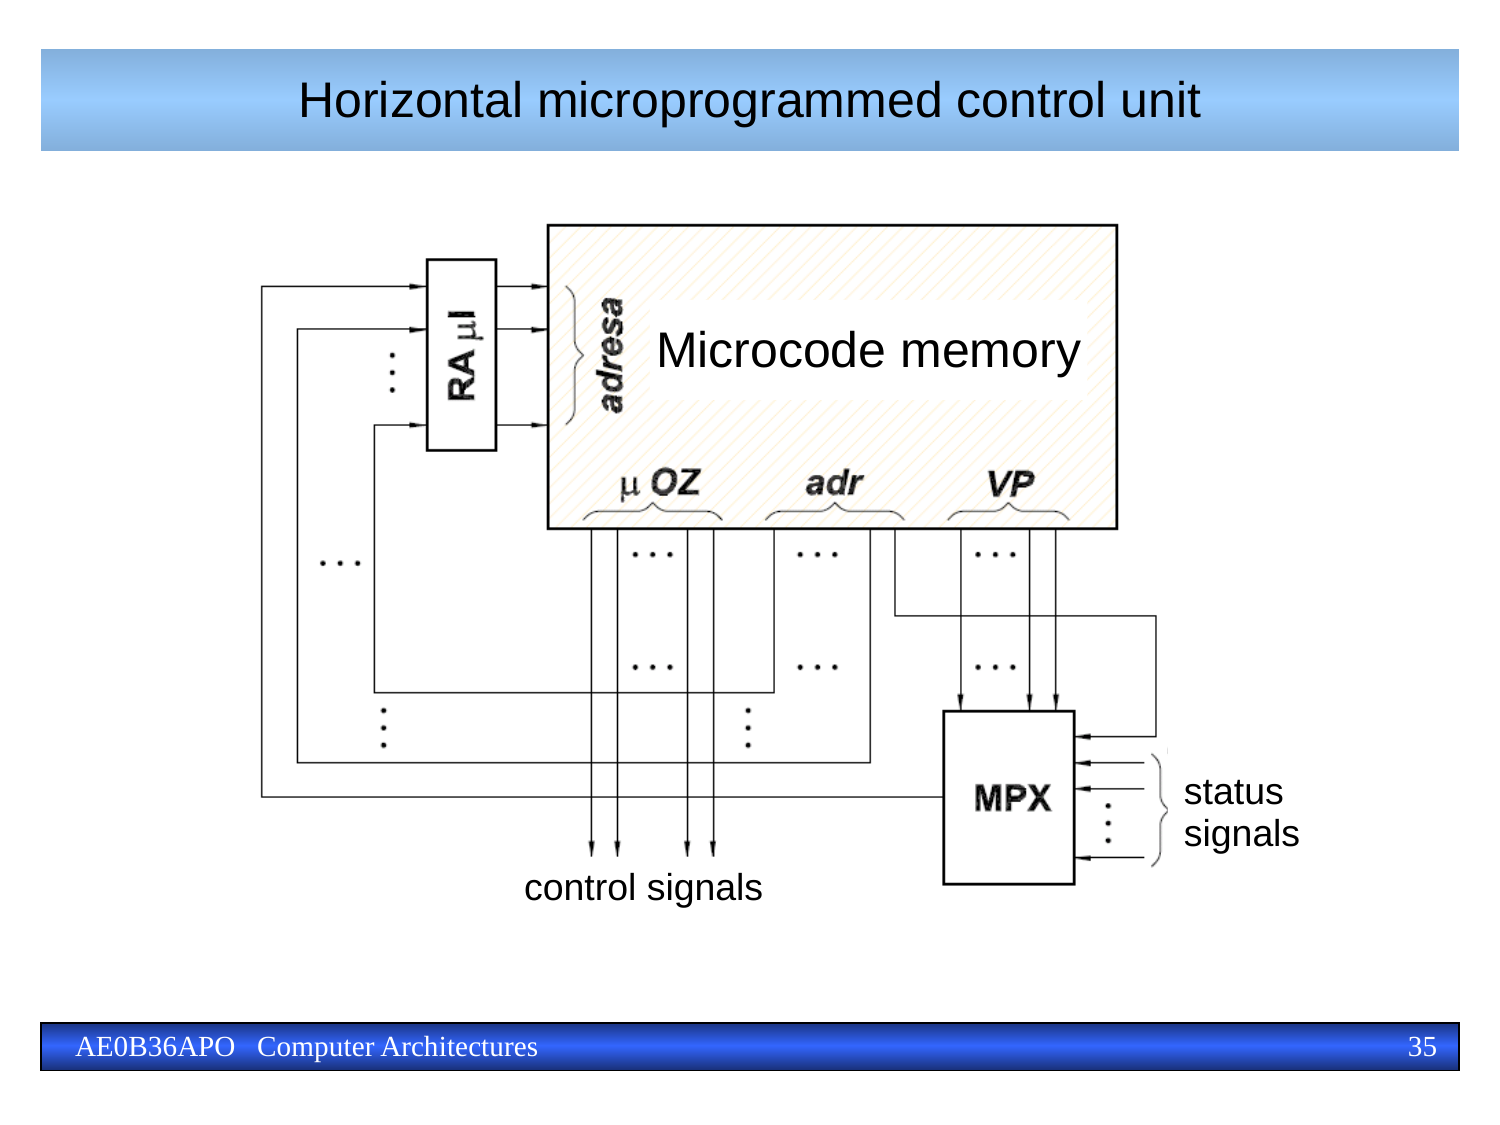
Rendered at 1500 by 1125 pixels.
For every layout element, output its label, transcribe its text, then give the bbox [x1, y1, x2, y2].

picture [253, 220, 1242, 905]
text_box status signals [1167, 737, 1418, 888]
text_box control signals [512, 856, 775, 920]
text_box Microcode memory [649, 299, 1088, 400]
title Horizontal microprogrammed control unit [41, 49, 1459, 151]
